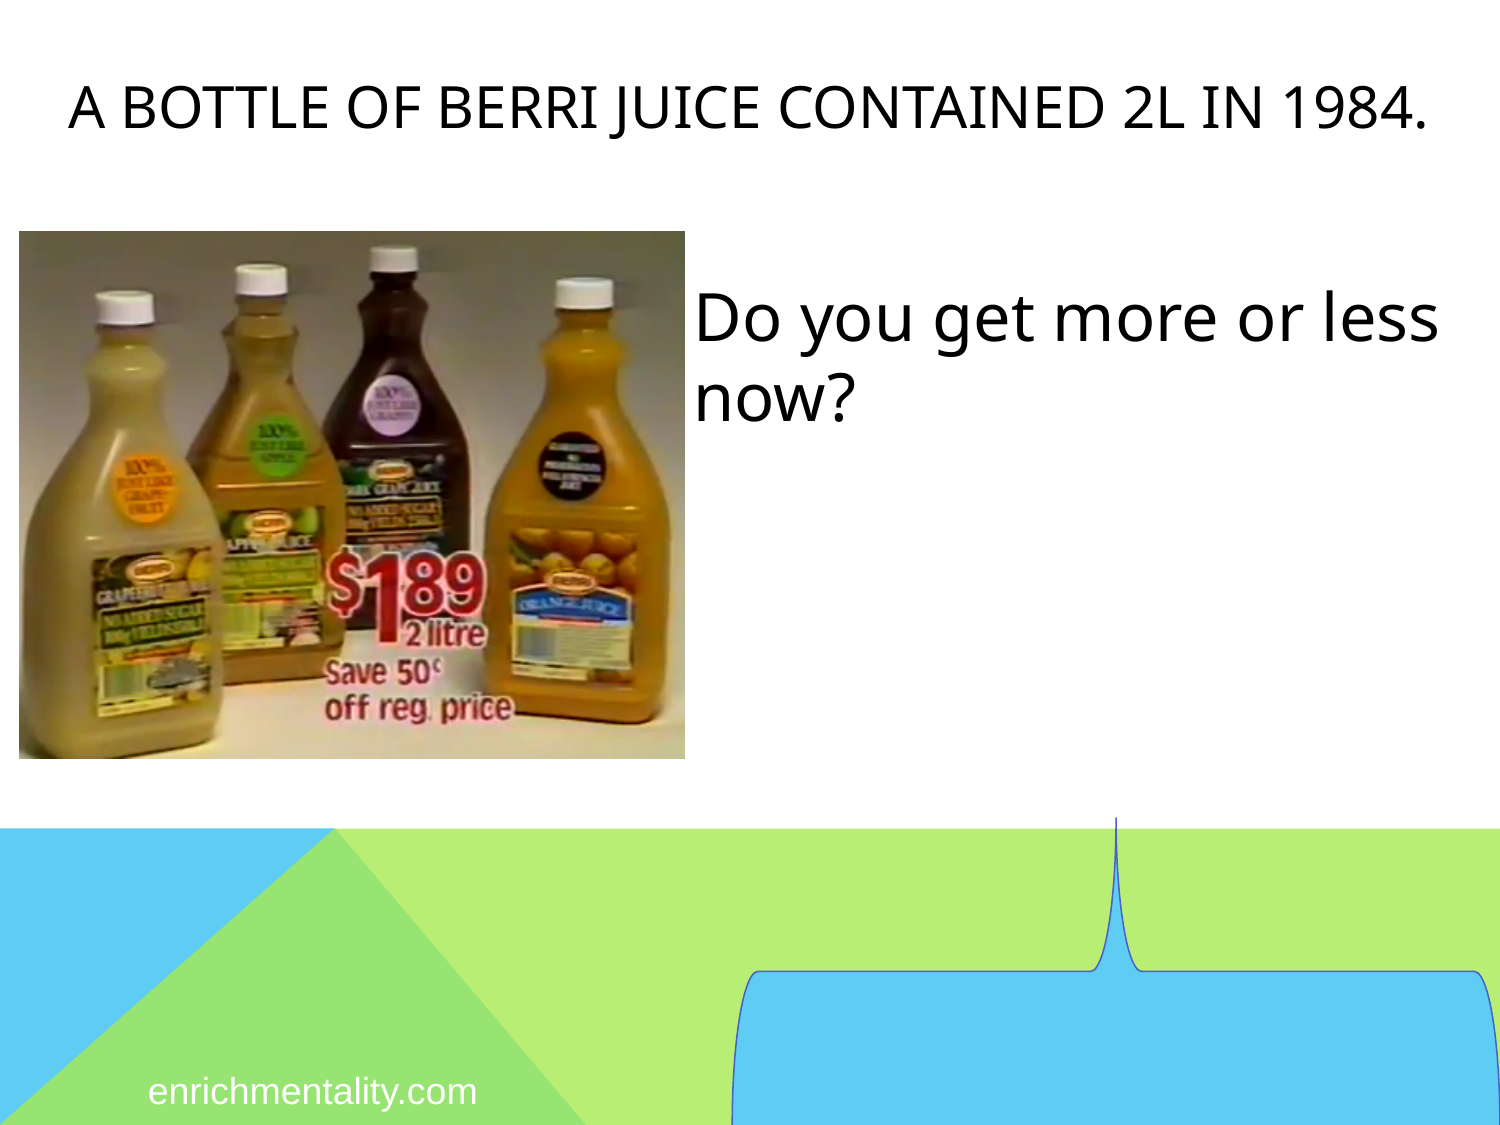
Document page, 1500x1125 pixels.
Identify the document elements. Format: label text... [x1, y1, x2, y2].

text_box [732, 817, 1500, 1125]
text_box 2.4L - more [1488, 991, 1500, 1083]
picture [19, 231, 685, 759]
text_box Do you get more or less now? [685, 267, 1500, 442]
title A bottle of Berri juice contained 2L in 1984. [53, 60, 1500, 150]
text_box enrichmentality.com [118, 1062, 508, 1120]
